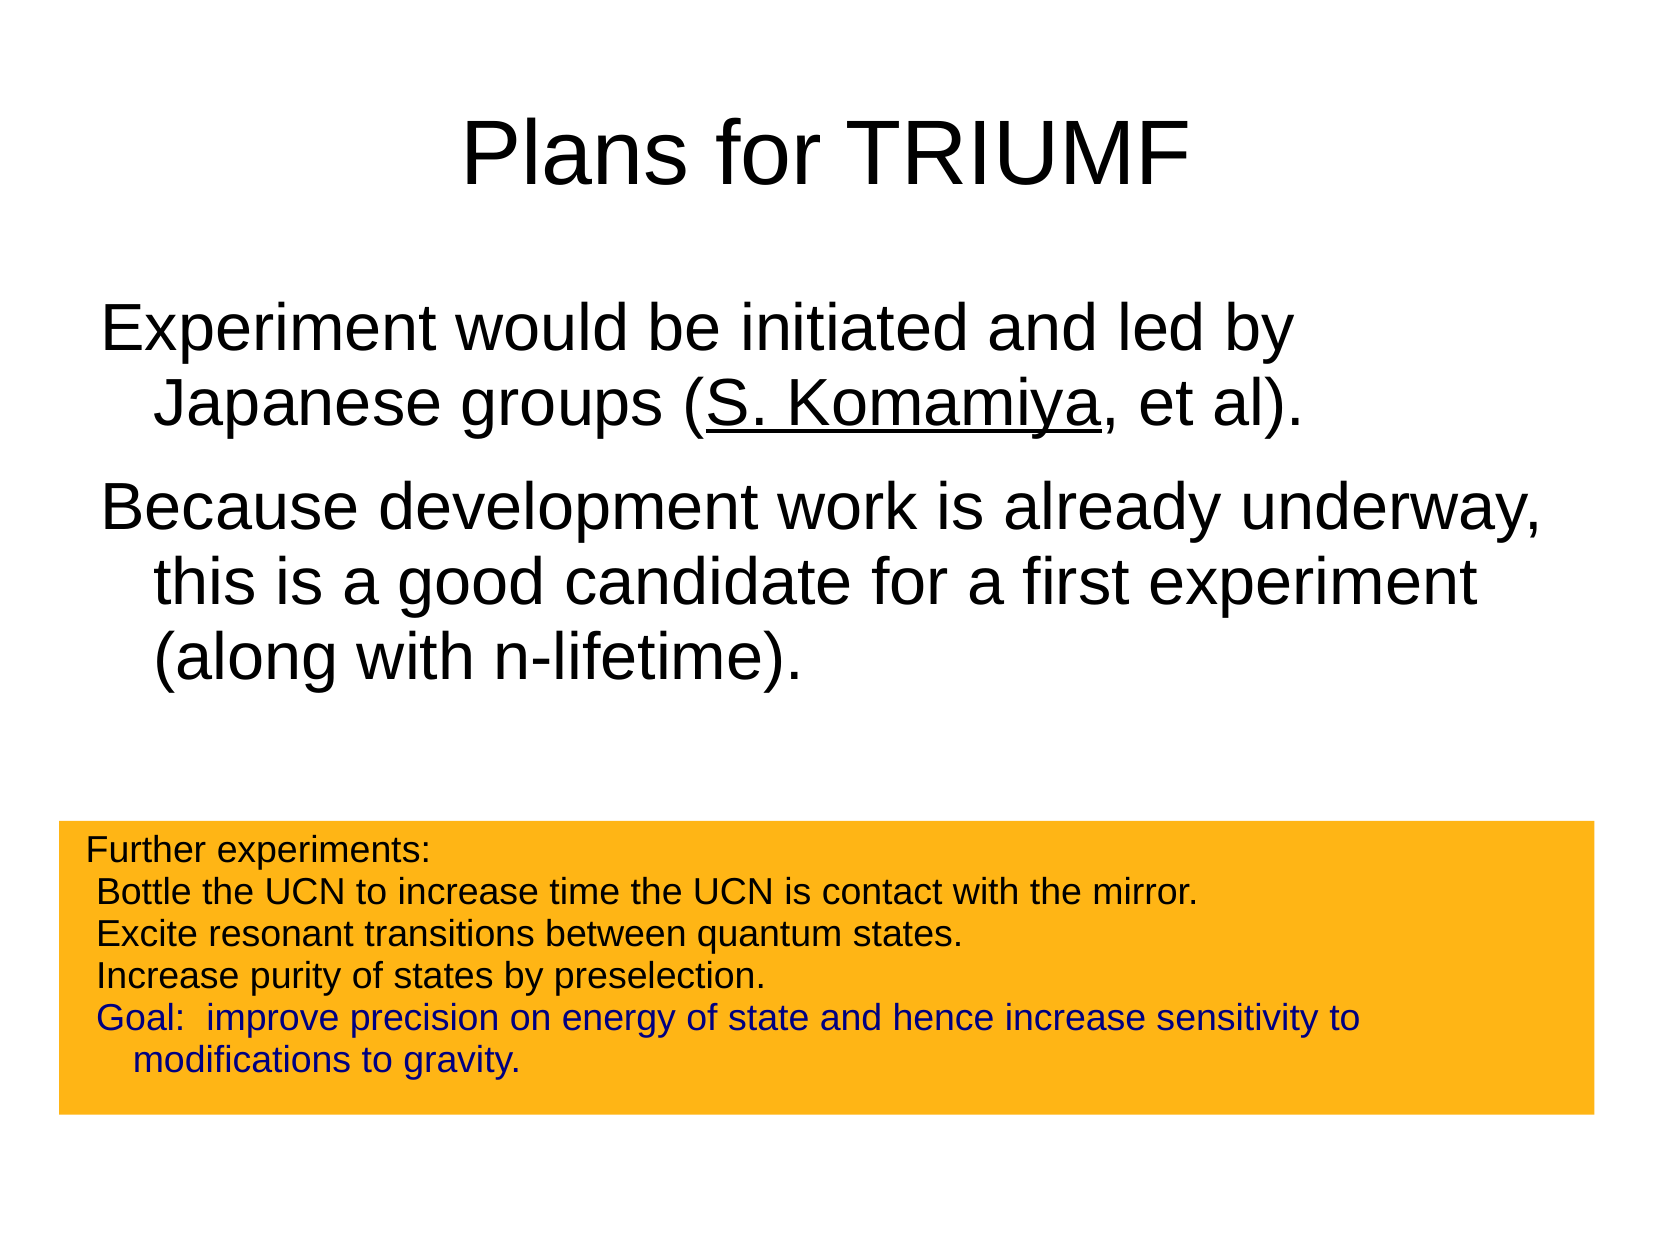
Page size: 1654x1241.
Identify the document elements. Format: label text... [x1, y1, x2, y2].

list Experiment would be initiated and led by Japanese groups (S. Komamiya, et al). Because development work is already underway, this is a good candidate for a first experiment (along with n-lifetime). [82, 290, 1571, 820]
title Plans for TRIUMF [82, 49, 1571, 257]
text_box Further experiments: Bottle the UCN to increase time the UCN is contact with the mirror. Excite resonant transitions between quantum states. Increase purity of states by preselection. Goal: improve precision on energy of state and hence increase sensitivity to modifications to gravity. [59, 820, 1595, 1115]
